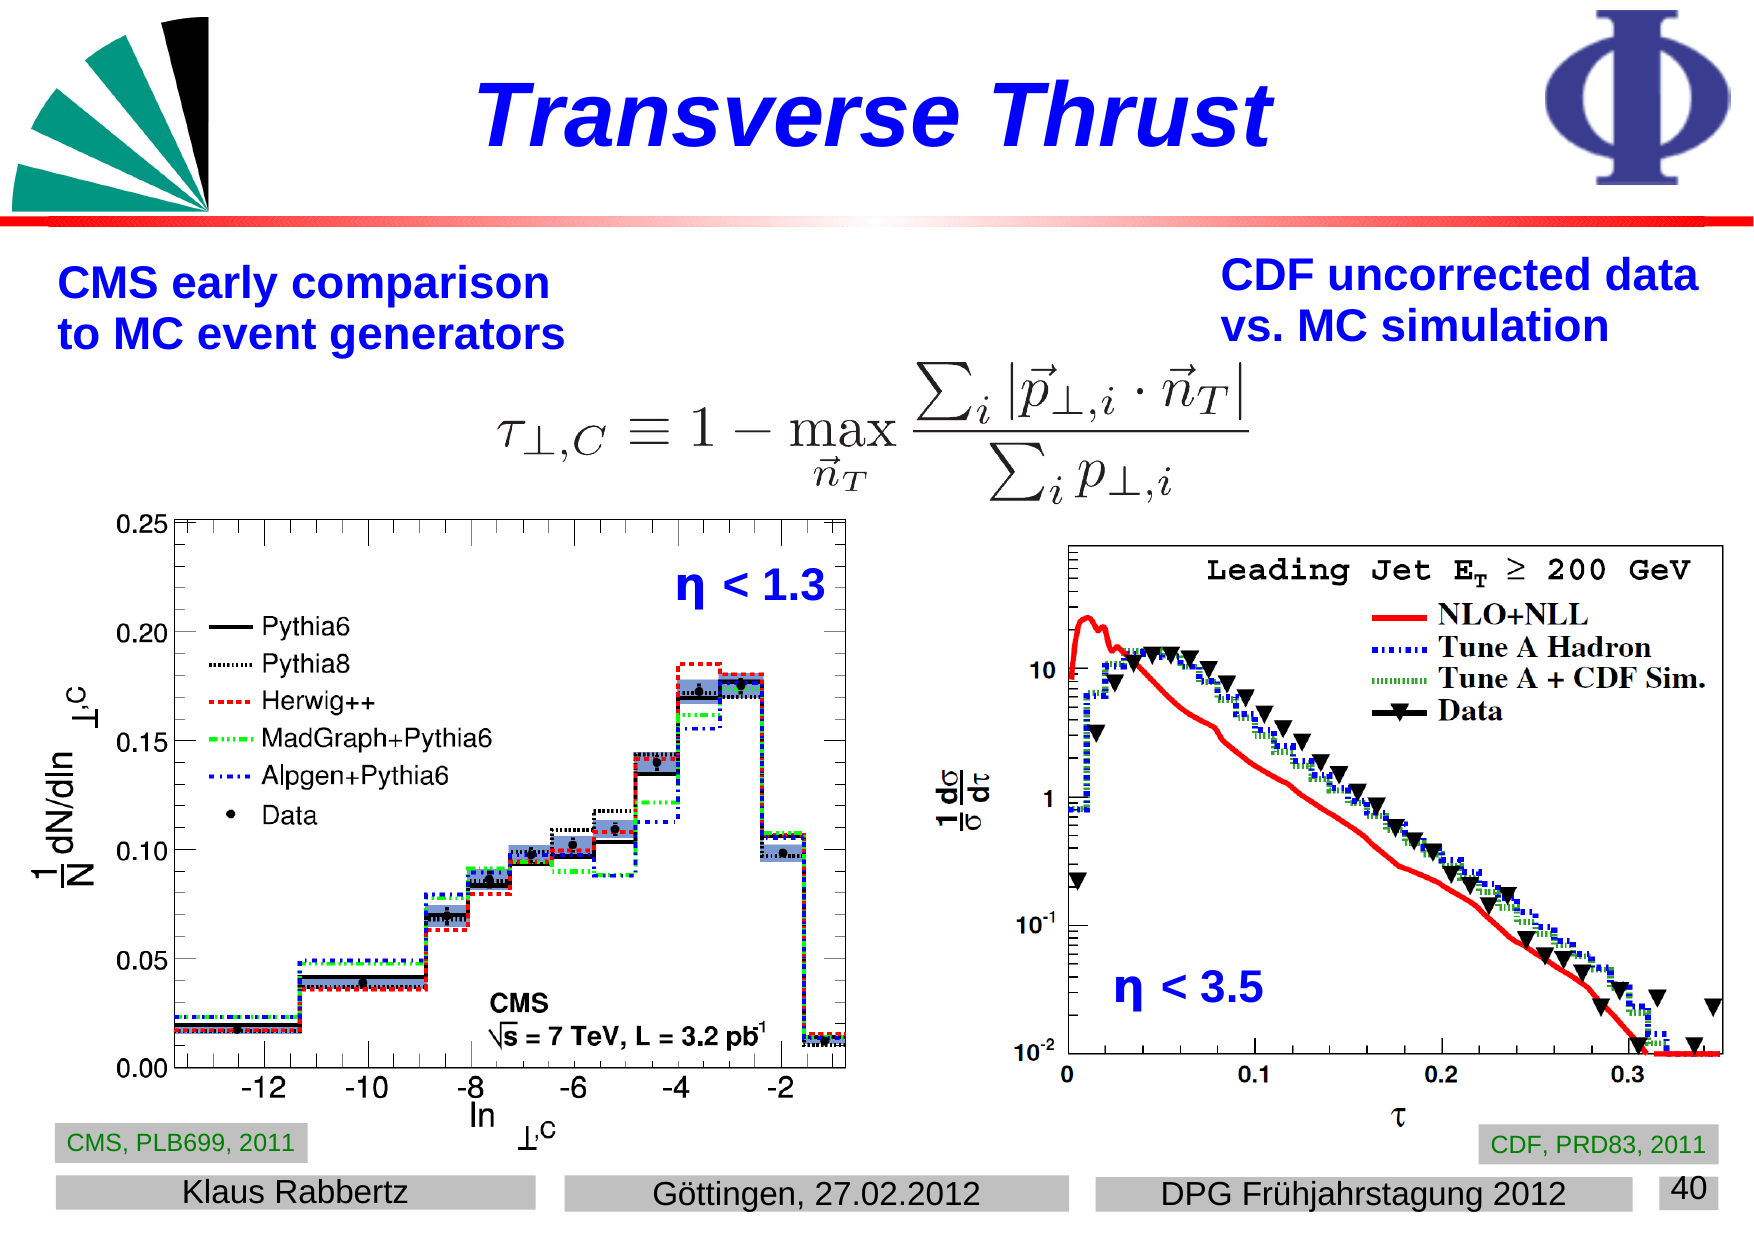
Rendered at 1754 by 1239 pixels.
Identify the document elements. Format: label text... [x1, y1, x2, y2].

text_box η < 3.5 [1100, 953, 1277, 1019]
title Transverse Thrust [220, 16, 1525, 213]
text_box CMS, PLB699, 2011 [54, 1123, 308, 1163]
picture [1545, 10, 1731, 185]
text_box CDF, PRD83, 2011 [1478, 1124, 1719, 1165]
text_box η < 1.3 [662, 551, 838, 617]
picture [12, 17, 209, 214]
picture [27, 354, 1262, 1153]
text_box CMS early comparison to MC event generators [45, 250, 579, 366]
picture [929, 538, 1733, 1130]
text_box CDF uncorrected data vs. MC simulation [1208, 242, 1712, 358]
